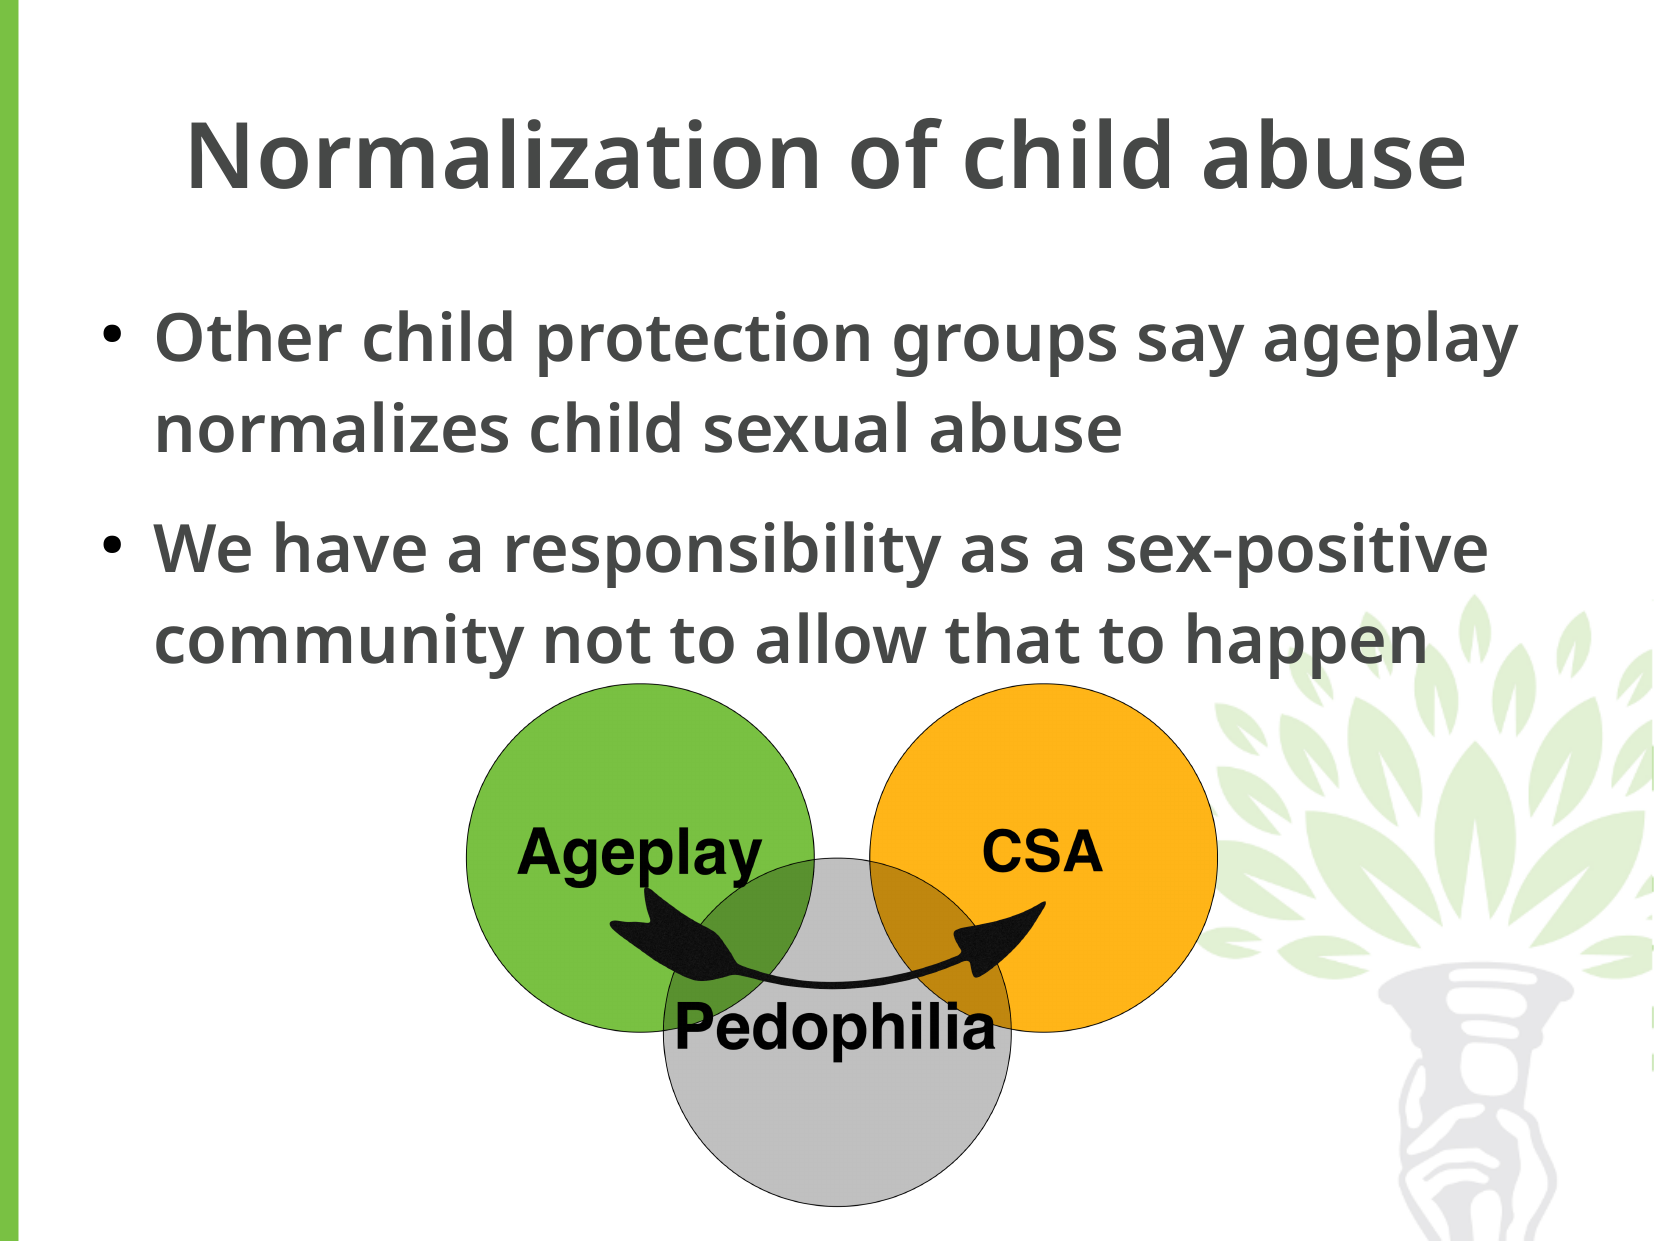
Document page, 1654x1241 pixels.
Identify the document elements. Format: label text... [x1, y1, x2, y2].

picture [0, 0, 1654, 1241]
list Other child protection groups say ageplay normalizes child sexual abuse We have a responsibility as a sex-positive community not to allow that to happen [82, 290, 1571, 1010]
title Normalization of child abuse [82, 49, 1571, 257]
